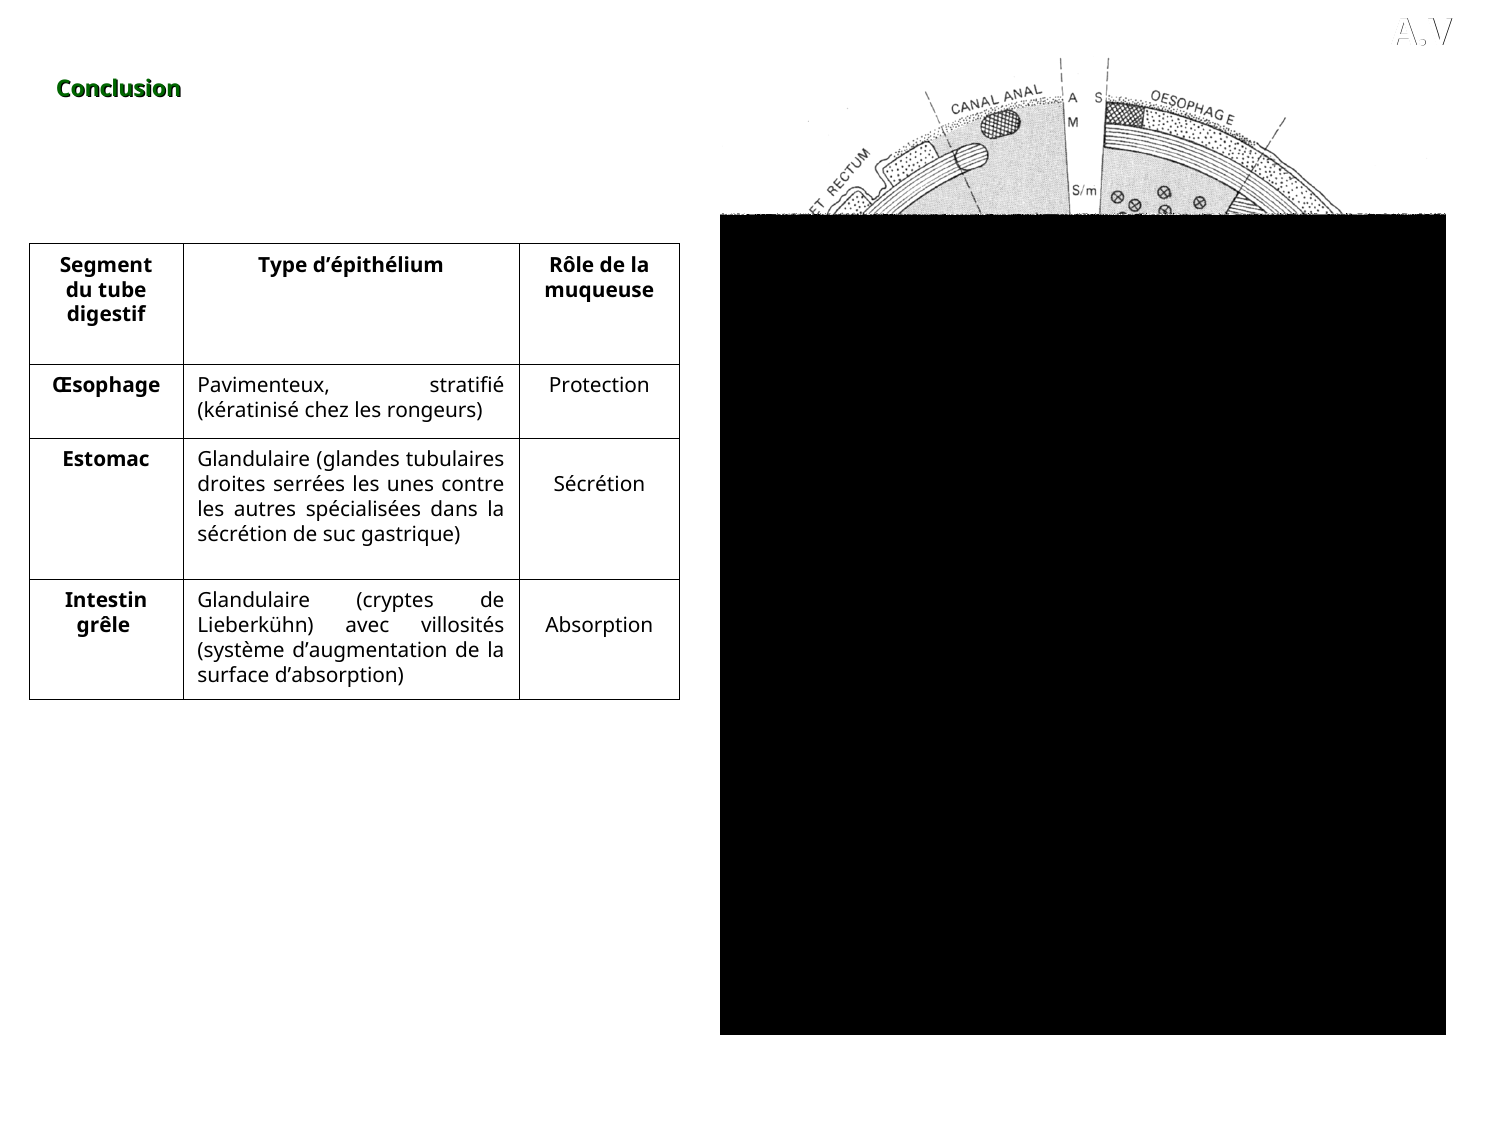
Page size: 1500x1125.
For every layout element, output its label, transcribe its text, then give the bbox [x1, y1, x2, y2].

table_cell Glandulaire (glandes tubulaires droites serrées les unes contre les autres spécialisées dans la sécrétion de suc gastrique) [184, 439, 519, 579]
table_header Segment du tube digestif [30, 244, 183, 364]
table_header Type d’épithélium [184, 244, 519, 364]
table_cell Œsophage [30, 365, 183, 438]
picture [720, 42, 1446, 1035]
table_cell Glandulaire (cryptes de Lieberkühn) avec villosités (système d’augmentation de la surface d’absorption) [184, 580, 519, 699]
table_cell Sécrétion [520, 439, 679, 579]
table_cell Absorption [520, 580, 679, 699]
table_cell Protection [520, 365, 679, 438]
table_header Rôle de la muqueuse [520, 244, 679, 364]
table_cell Estomac [30, 439, 183, 579]
text_box Conclusion [41, 42, 1092, 114]
table_cell Pavimenteux, stratifié (kératinisé chez les rongeurs) [184, 365, 519, 438]
table_cell Intestin grêle [30, 580, 183, 699]
text_box A.V [1375, 0, 1500, 61]
